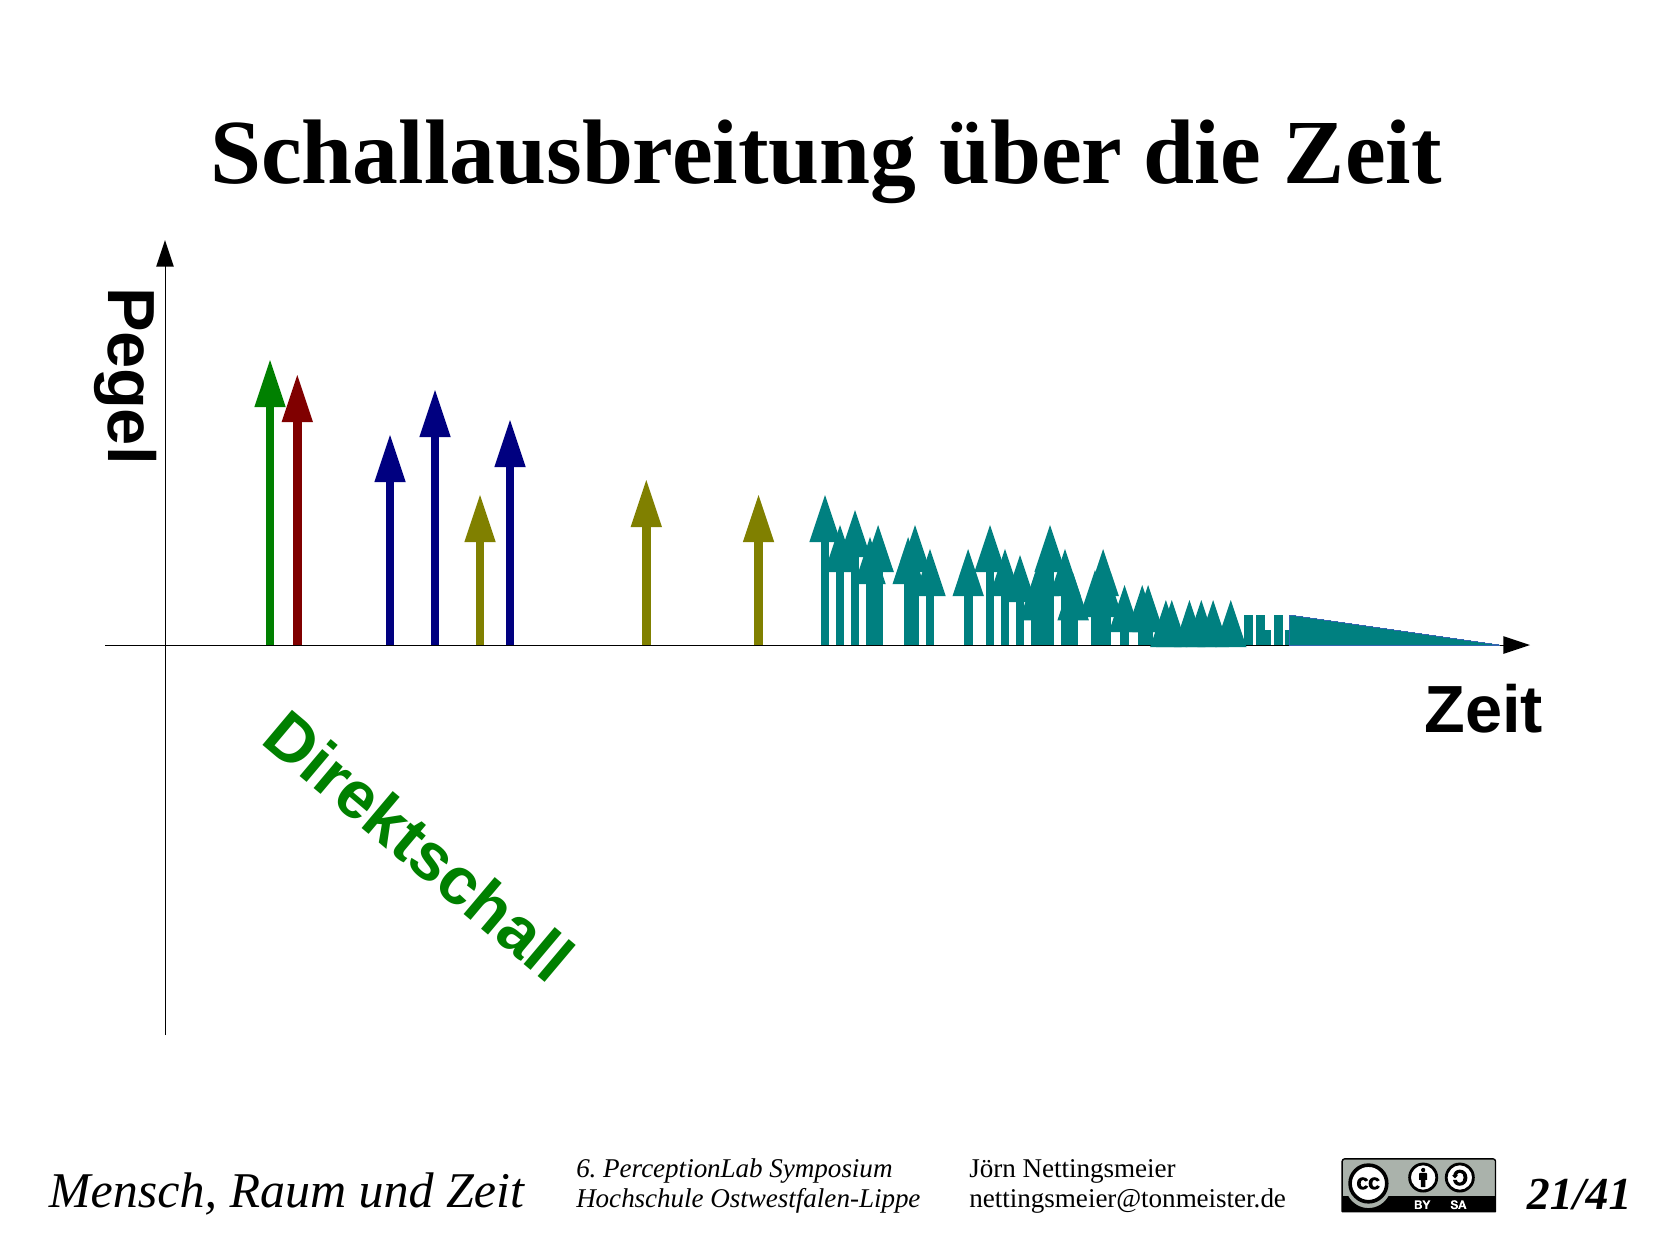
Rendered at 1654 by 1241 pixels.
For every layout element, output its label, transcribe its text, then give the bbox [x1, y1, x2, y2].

text_box [1289, 615, 1500, 646]
text_box Zeit [1410, 664, 1559, 766]
text_box Pegel [75, 272, 177, 481]
text_box Direktschall [227, 680, 604, 1021]
title Schallausbreitung über die Zeit [82, 49, 1571, 257]
